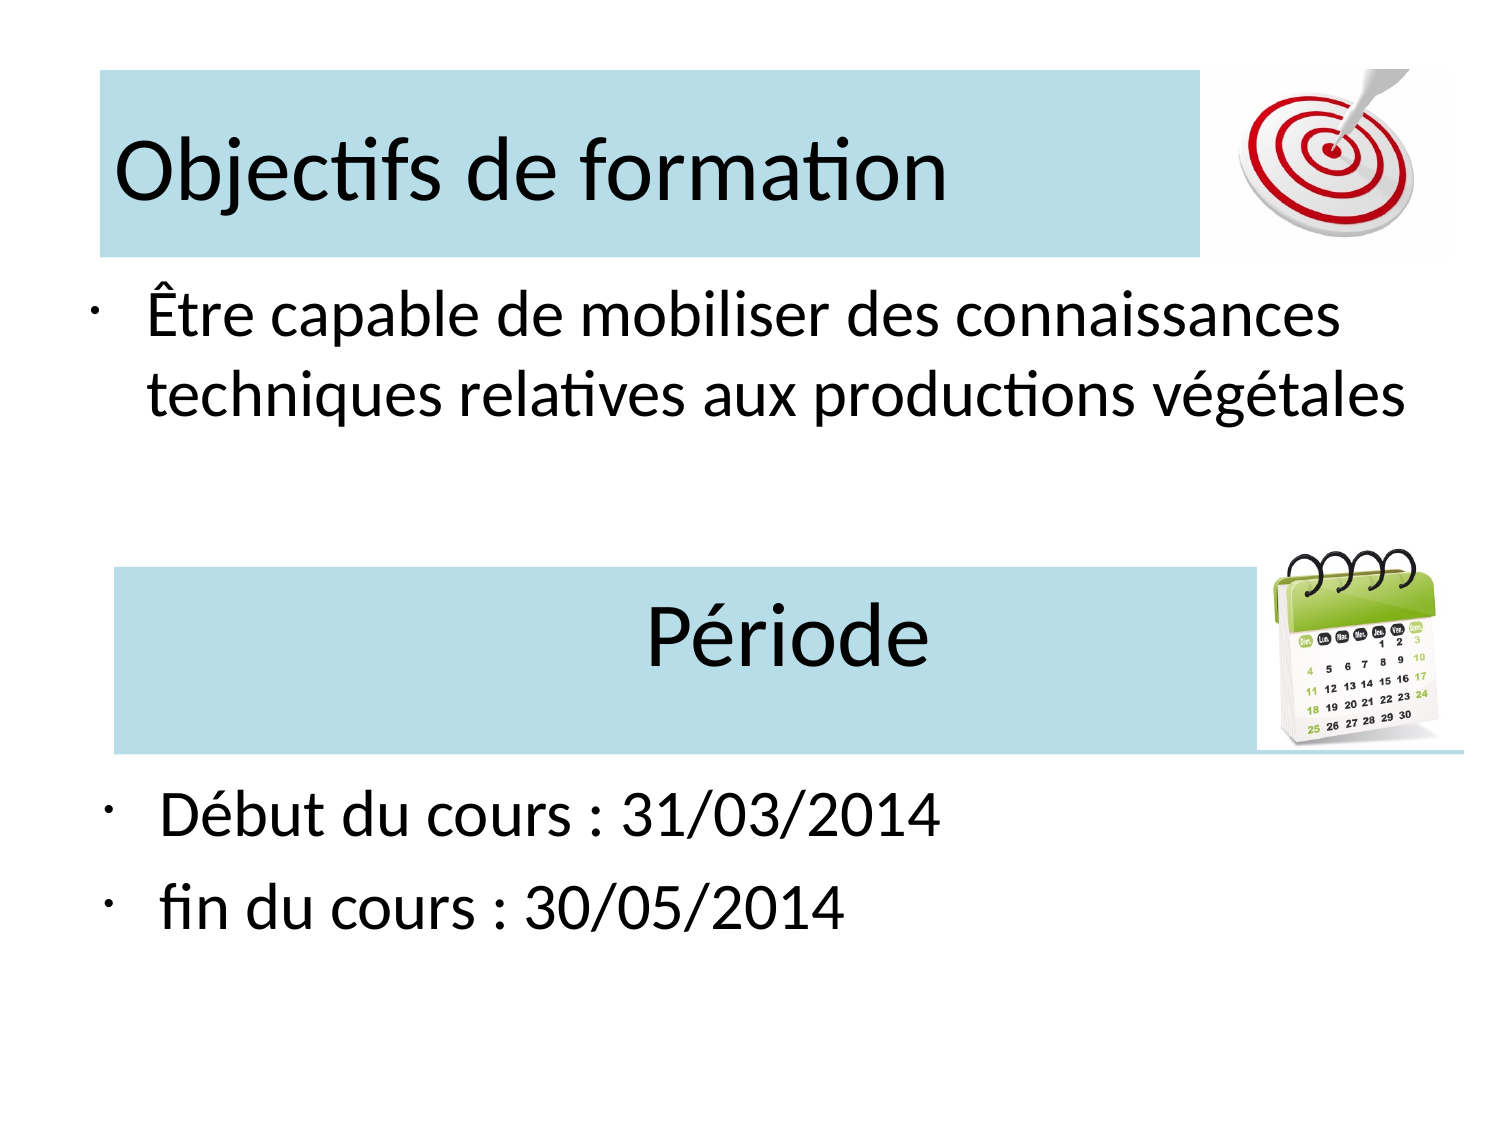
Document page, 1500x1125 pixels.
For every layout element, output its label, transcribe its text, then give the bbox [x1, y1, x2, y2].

picture [1200, 69, 1450, 258]
text_box Début du cours : 31/03/2014 fin du cours : 30/05/2014 [88, 668, 1439, 1047]
text_box Objectifs de formation [99, 70, 1200, 258]
title Période [113, 566, 1257, 668]
picture [1257, 543, 1464, 750]
list Être capable de mobiliser des connaissances techniques relatives aux productions végétales [75, 262, 1425, 445]
